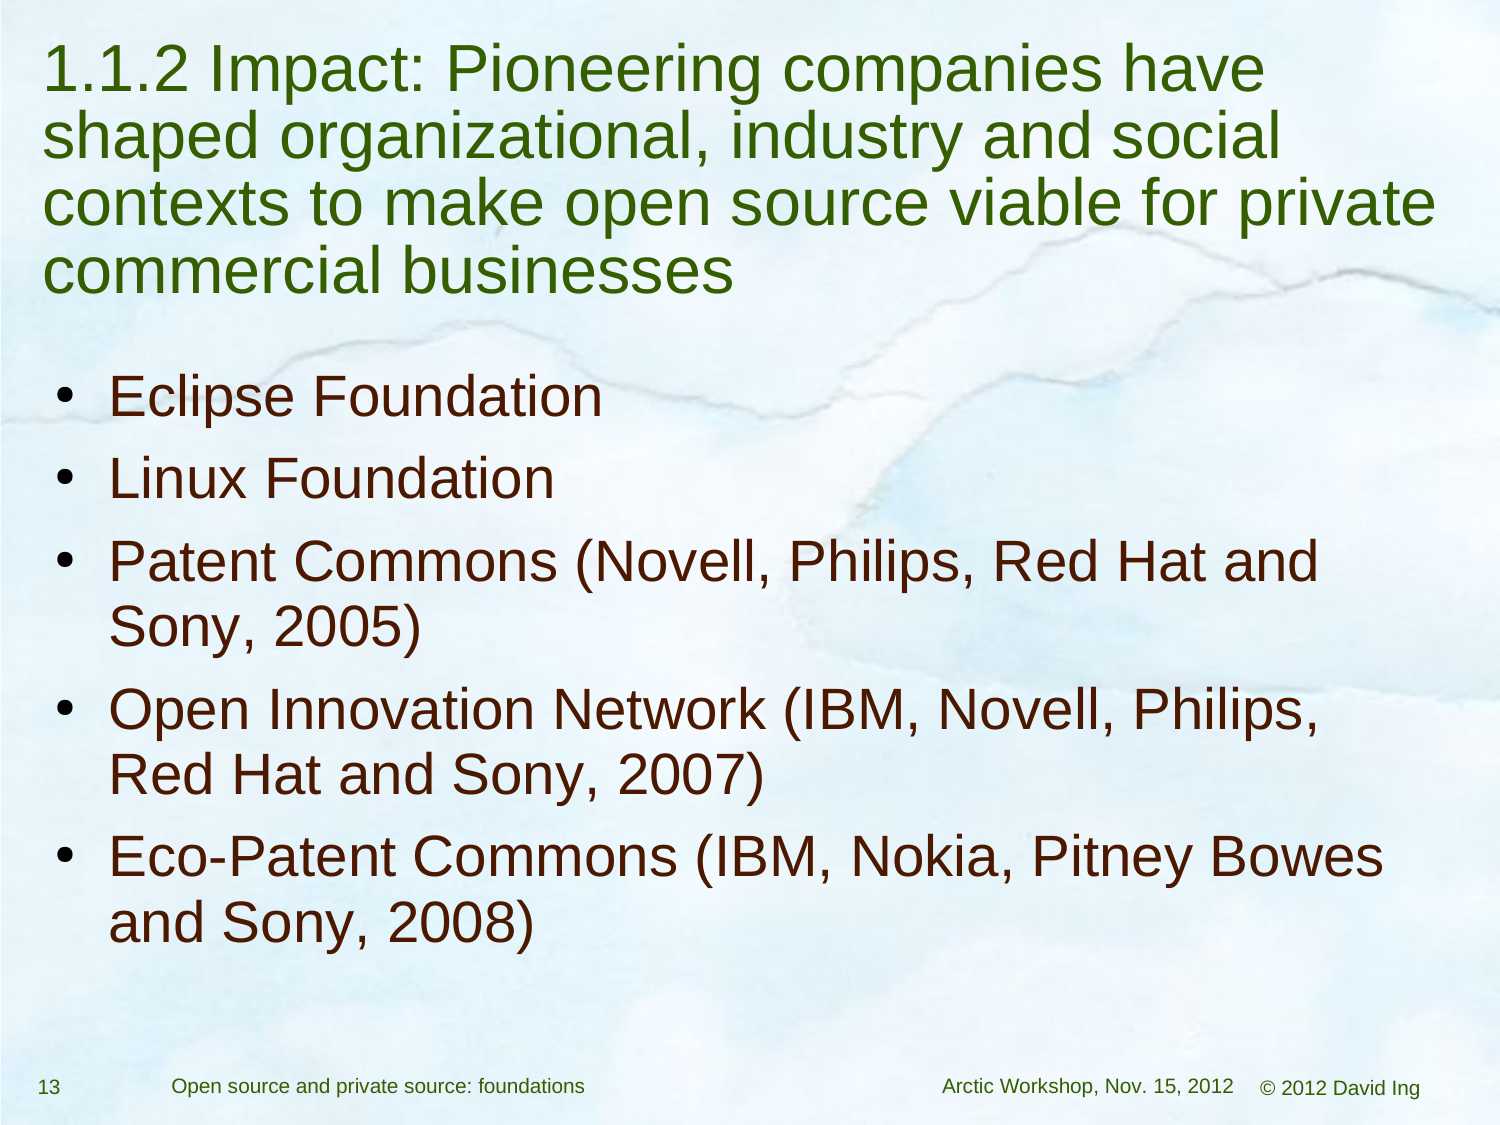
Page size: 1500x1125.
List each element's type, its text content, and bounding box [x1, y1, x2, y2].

text_box Eclipse Foundation Linux Foundation Patent Commons (Novell, Philips, Red Hat and Sony, 2005) Open Innovation Network (IBM, Novell, Philips, Red Hat and Sony, 2007) Eco-Patent Commons (IBM, Nokia, Pitney Bowes and Sony, 2008) [37, 355, 1426, 1088]
title 1.1.2 Impact: Pioneering companies have shaped organizational, industry and social contexts to make open source viable for private commercial businesses [37, 37, 1463, 315]
picture [0, 0, 1500, 1125]
